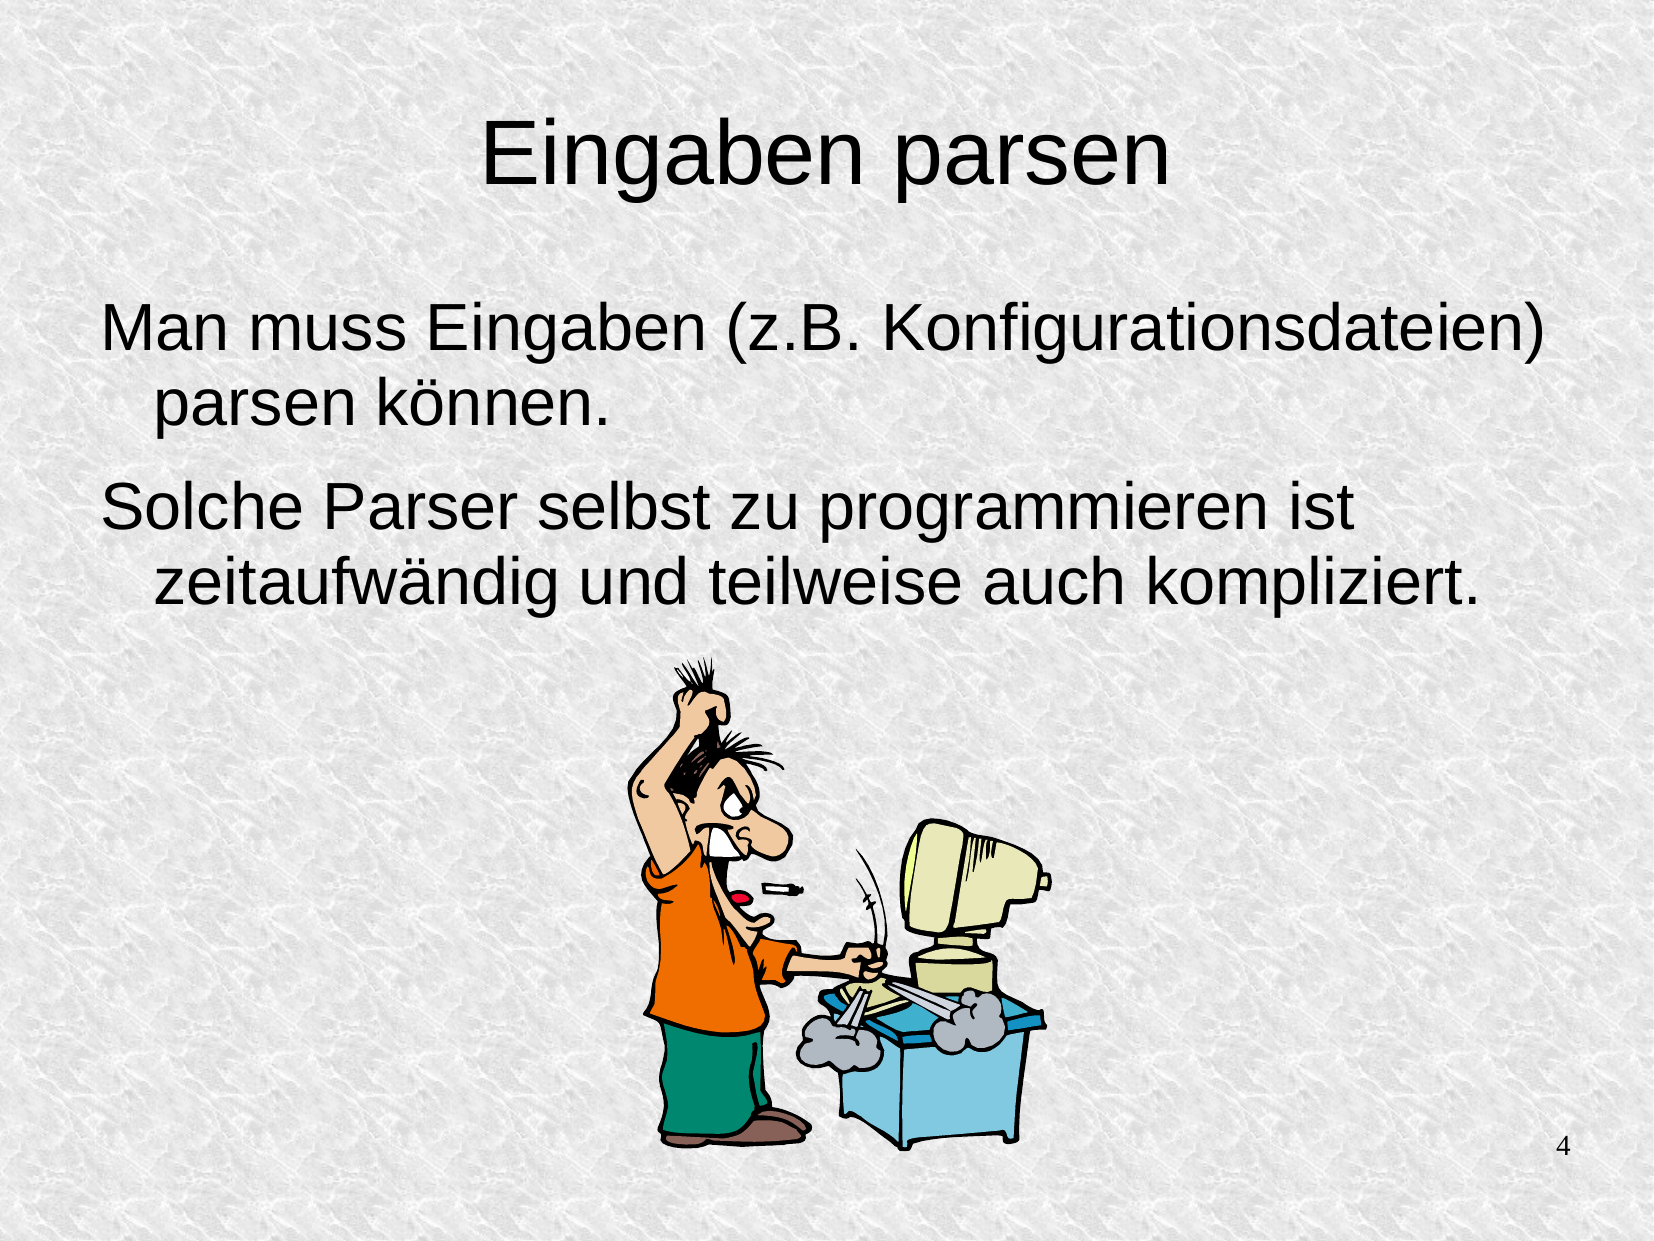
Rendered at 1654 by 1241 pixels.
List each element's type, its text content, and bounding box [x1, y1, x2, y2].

title Eingaben parsen [82, 49, 1571, 257]
list Man muss Eingaben (z.B. Konfigurationsdateien) parsen können. Solche Parser selbst zu programmieren ist zeitaufwändig und teilweise auch kompliziert. [82, 290, 1571, 1109]
picture [0, 0, 1654, 1241]
